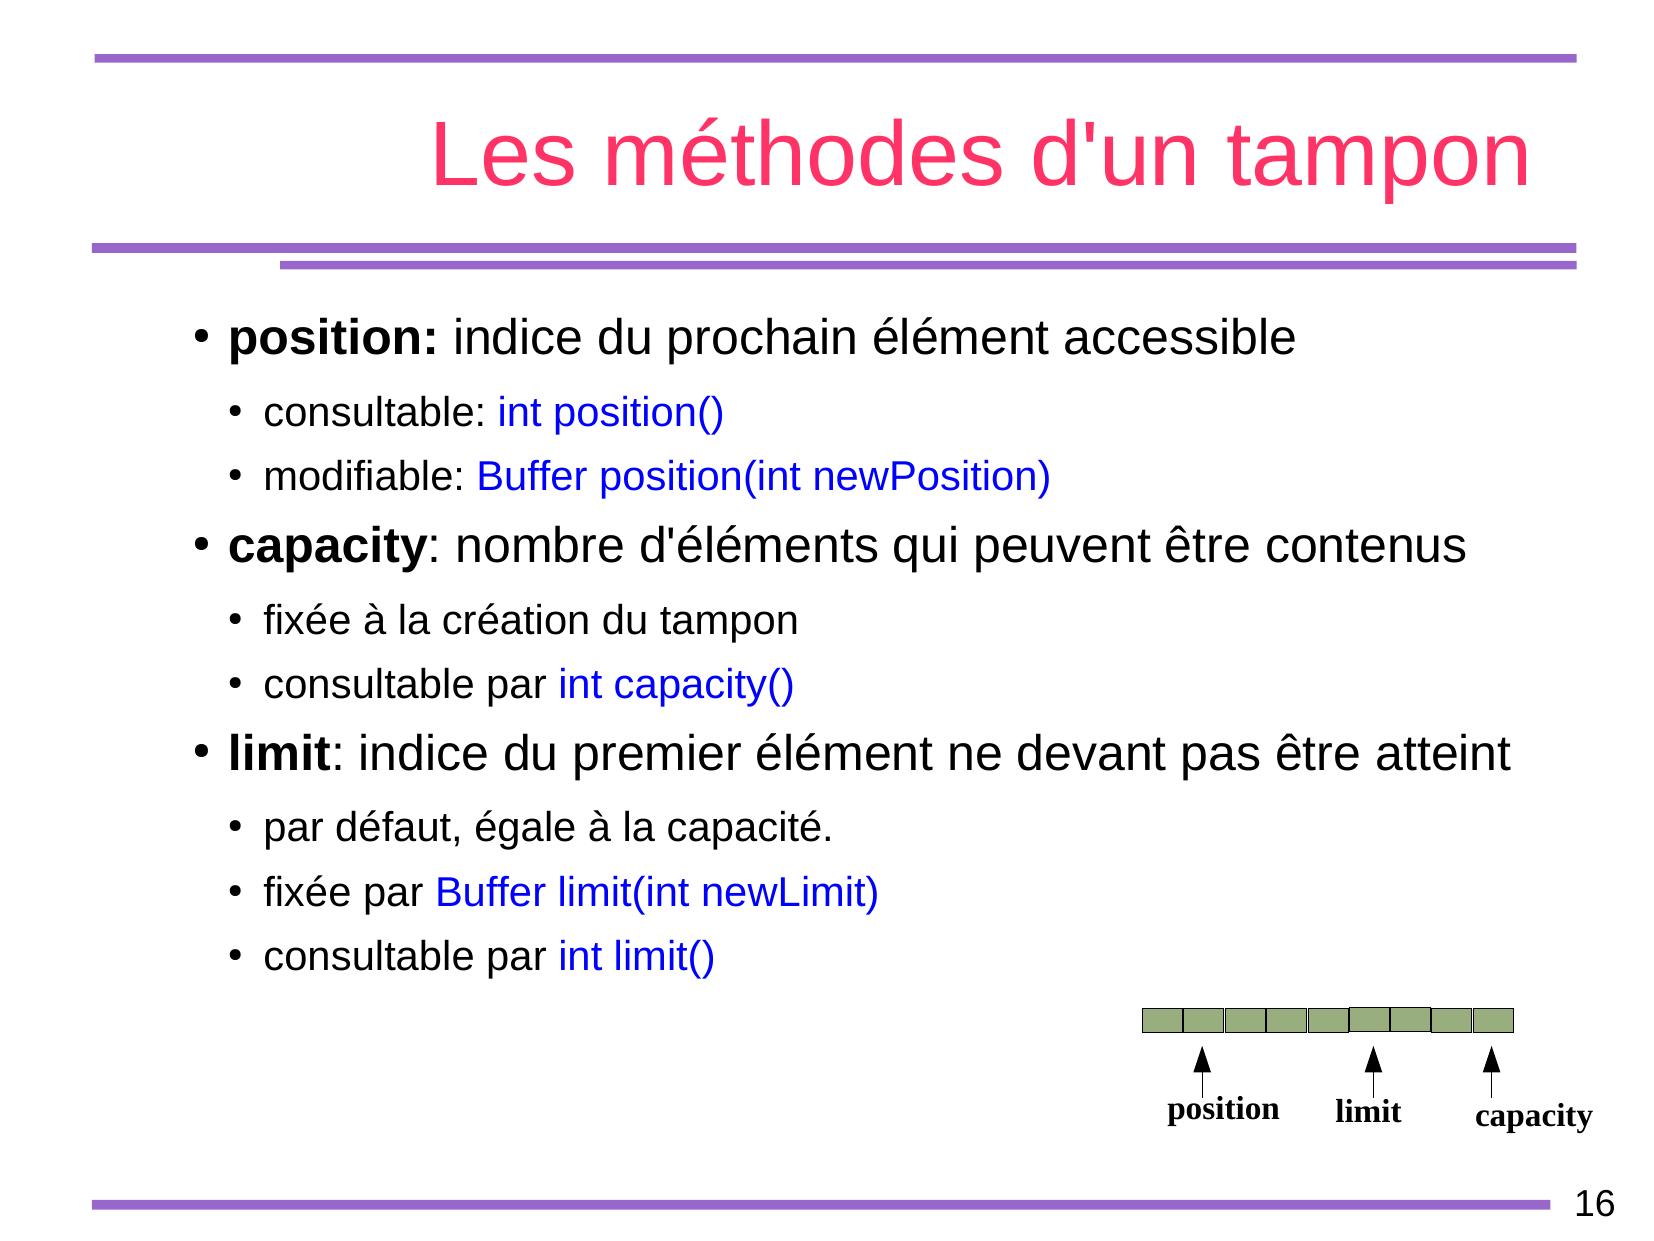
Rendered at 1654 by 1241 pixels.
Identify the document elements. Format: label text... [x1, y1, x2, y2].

text_box limit [1335, 1092, 1402, 1130]
text_box [1142, 1008, 1224, 1033]
text_box position [1167, 1089, 1281, 1128]
list position: indice du prochain élément accessible consultable: int position() modifiable: Buffer position(int newPosition) capacity: nombre d'éléments qui peuvent être contenus fixée à la création du tampon consultable par int capacity() limit: indice du premier élément ne devant pas être atteint par défaut, égale à la capacité. fixée par Buffer limit(int newLimit) consultable par int limit() [121, 309, 1534, 1162]
text_box capacity [1474, 1096, 1594, 1134]
text_box [1473, 1008, 1514, 1033]
text_box [1225, 1008, 1307, 1033]
title Les méthodes d'un tampon [121, 49, 1534, 257]
text_box [1308, 1007, 1472, 1033]
